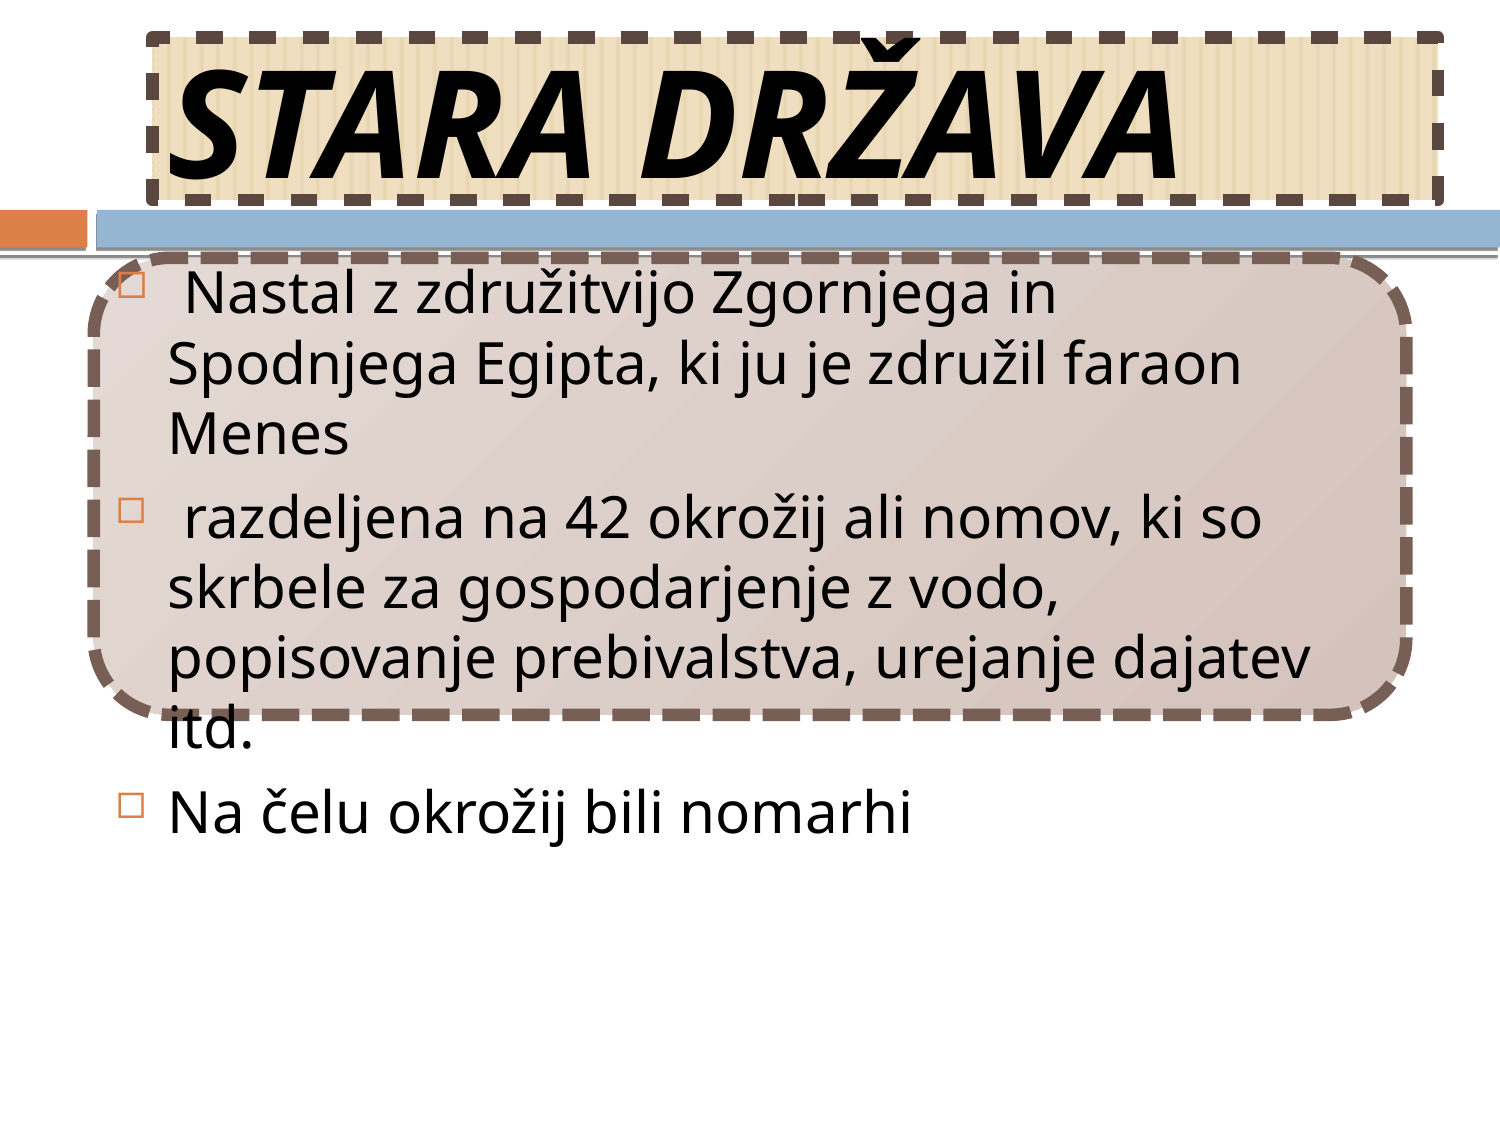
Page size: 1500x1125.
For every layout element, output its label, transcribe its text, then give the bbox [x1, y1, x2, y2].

title STARA DRŽAVA [152, 37, 1438, 200]
list Nastal z združitvijo Zgornjega in Spodnjega Egipta, ki ju je združil faraon Menes razdeljena na 42 okrožij ali nomov, ki so skrbele za gospodarjenje z vodo, popisovanje prebivalstva, urejanje dajatev itd. Na čelu okrožij bili nomarhi [100, 246, 1372, 1125]
text_box [1372, 270, 1407, 703]
text_box [93, 303, 100, 669]
